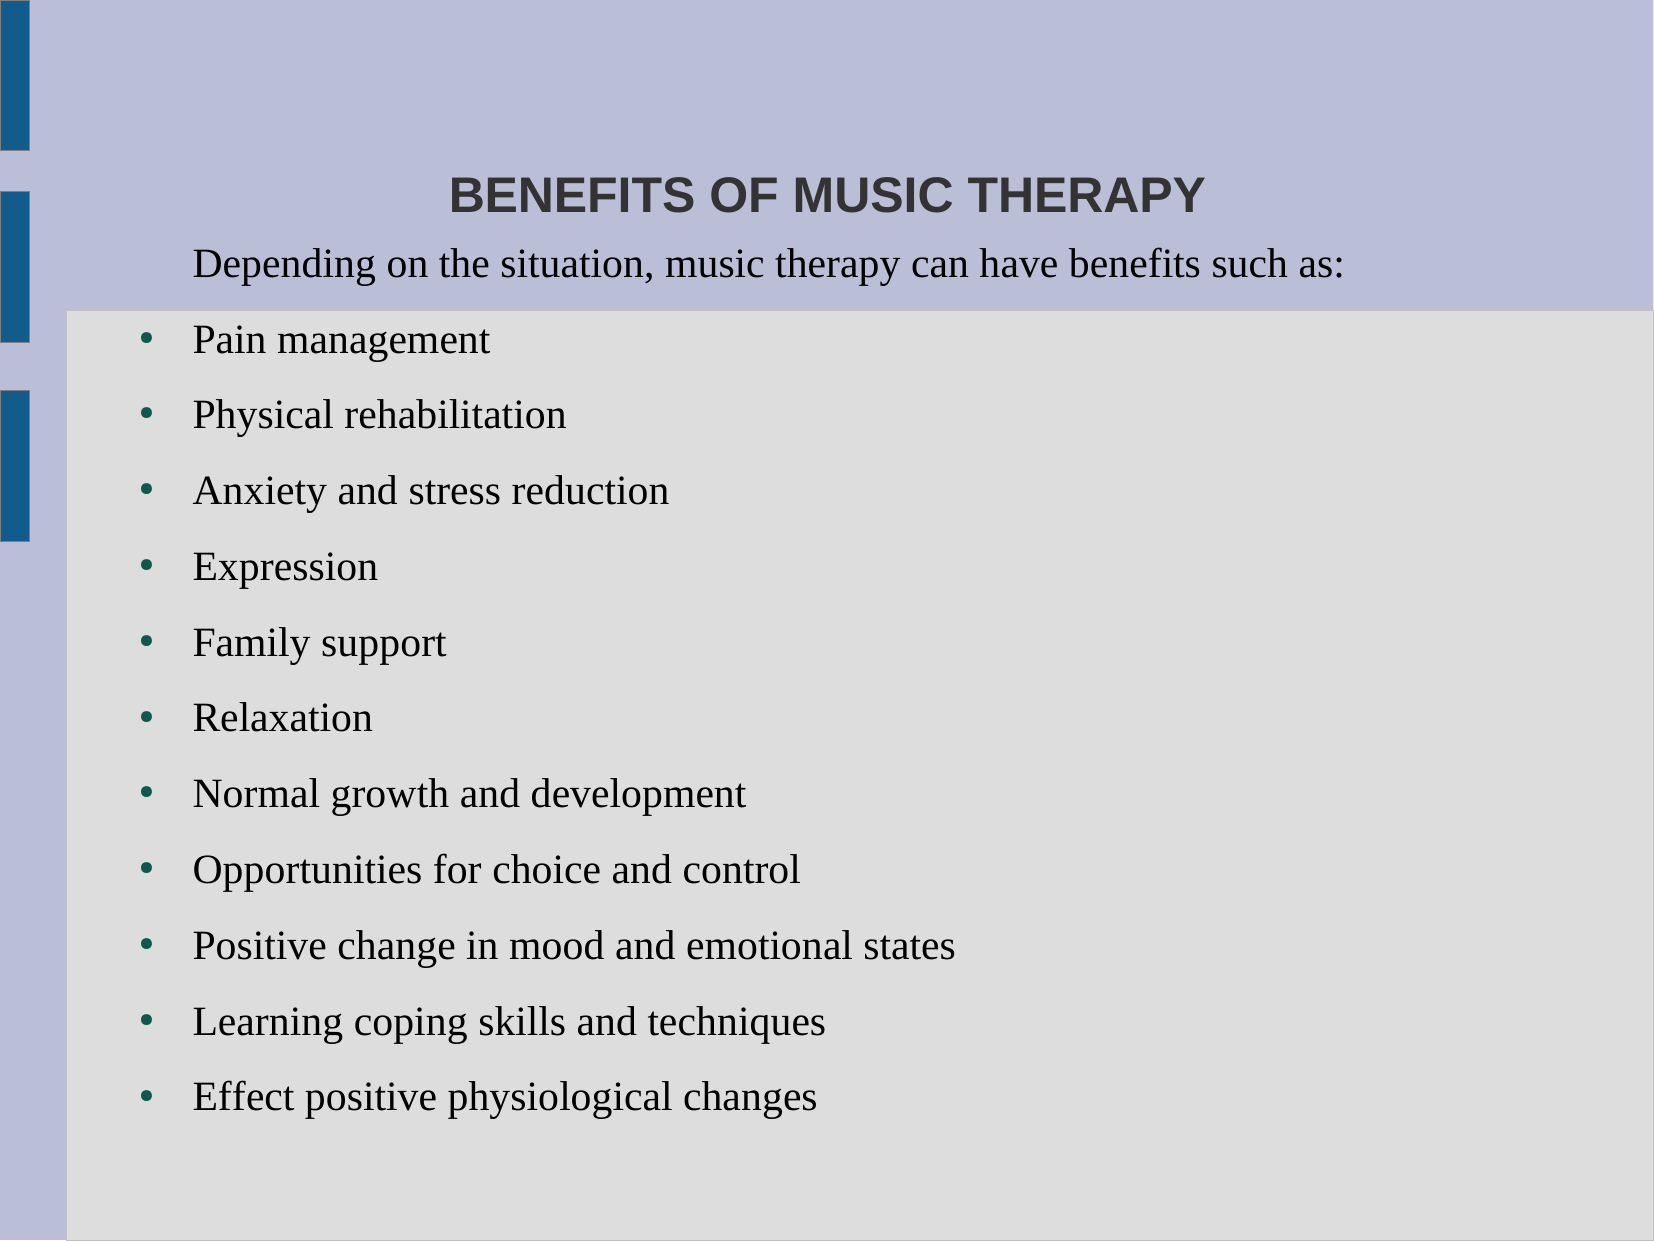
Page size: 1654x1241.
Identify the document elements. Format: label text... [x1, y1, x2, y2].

list Depending on the situation, music therapy can have benefits such as: Pain management Physical rehabilitation Anxiety and stress reduction Expression Family support Relaxation Normal growth and development Opportunities for choice and control Positive change in mood and emotional states Learning coping skills and techniques Effect positive physiological changes [121, 240, 1534, 1234]
title BENEFITS OF MUSIC THERAPY [121, 91, 1534, 240]
